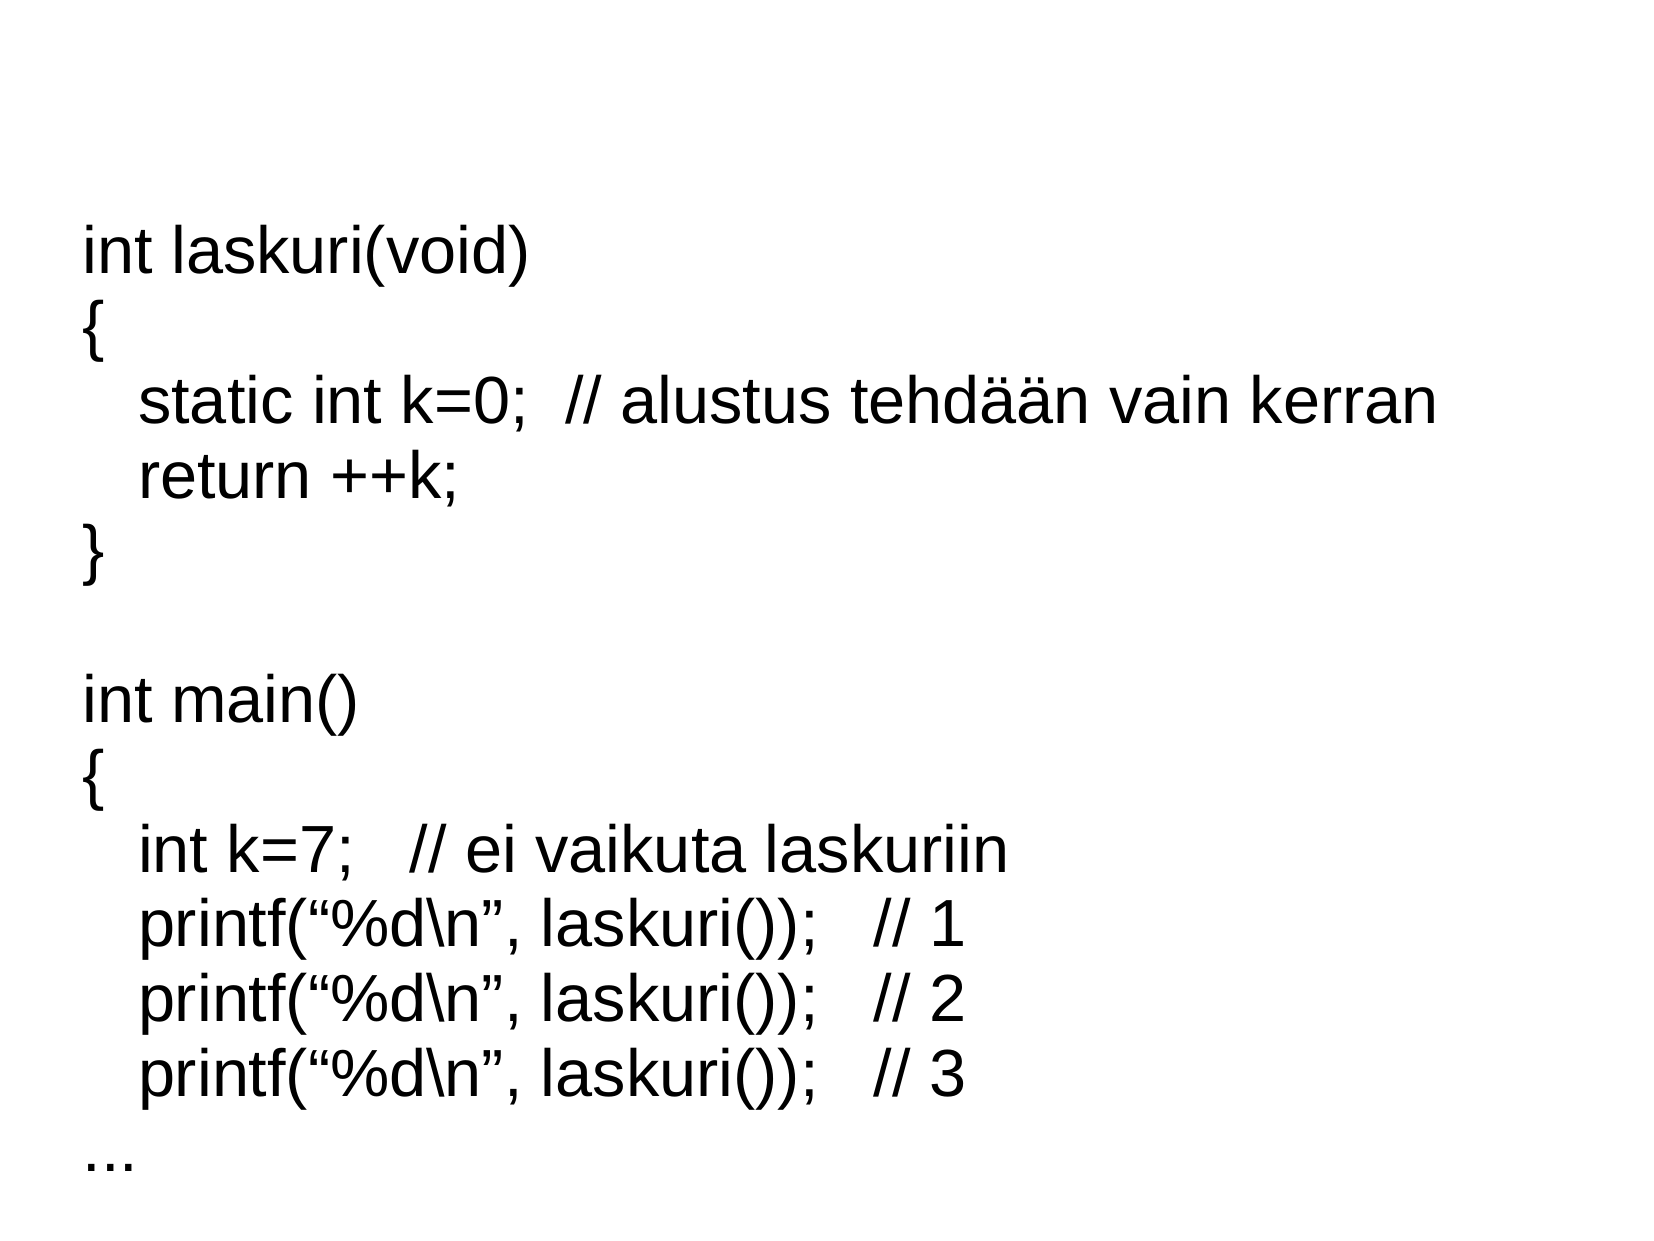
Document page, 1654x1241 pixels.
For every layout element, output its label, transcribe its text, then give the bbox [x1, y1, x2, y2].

text_box int laskuri(void) { static int k=0; // alustus tehdään vain kerran return ++k; } int main() { int k=7; // ei vaikuta laskuriin printf(“%d\n”, laskuri()); // 1 printf(“%d\n”, laskuri()); // 2 printf(“%d\n”, laskuri()); // 3 ... [82, 213, 1571, 1186]
